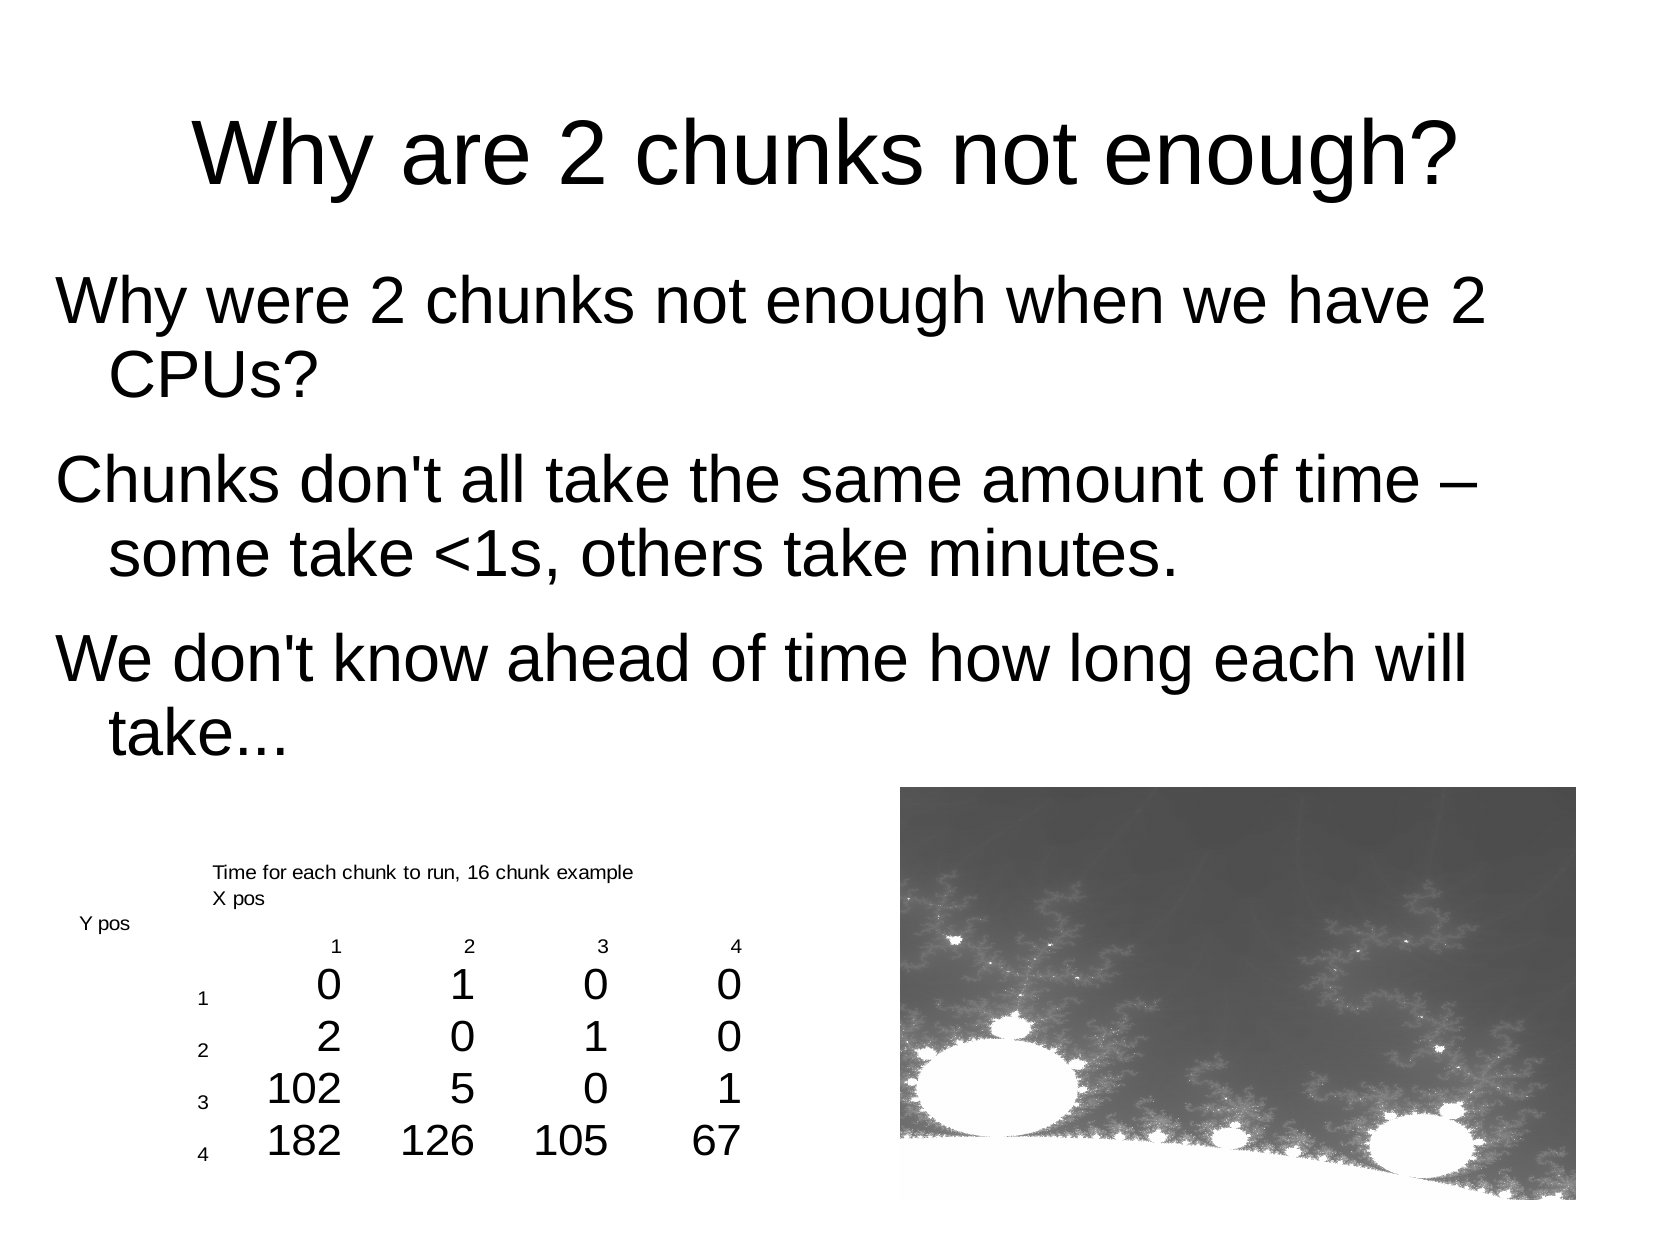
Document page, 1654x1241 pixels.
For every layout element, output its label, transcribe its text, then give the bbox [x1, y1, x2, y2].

chart [76, 862, 1096, 1241]
picture [900, 787, 1576, 1201]
list Why were 2 chunks not enough when we have 2 CPUs? Chunks don't all take the same amount of time – some take <1s, others take minutes. We don't know ahead of time how long each will take... [37, 262, 1526, 826]
title Why are 2 chunks not enough? [82, 47, 1571, 259]
